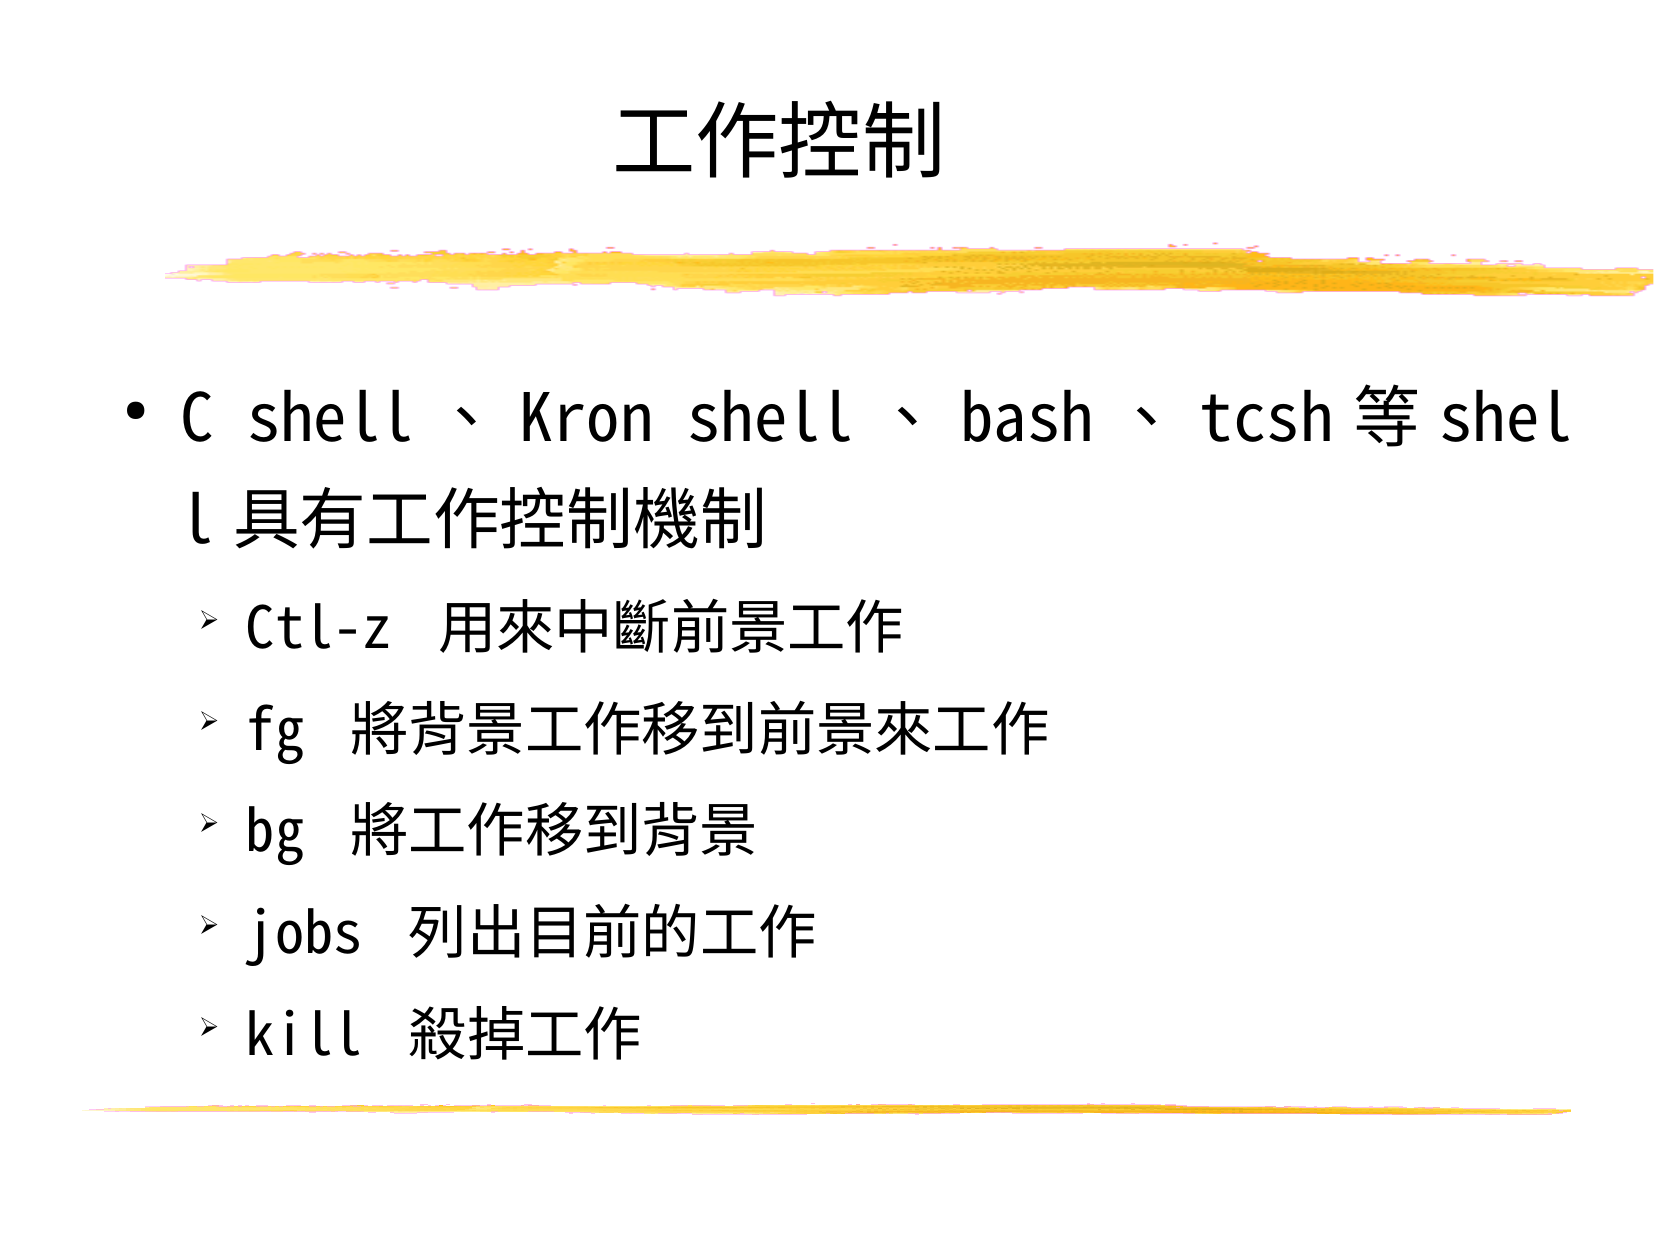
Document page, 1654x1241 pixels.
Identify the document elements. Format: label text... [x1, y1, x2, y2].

title 工作控制 [76, 28, 1482, 236]
list C shell、Kron shell、bash、tcsh等shell具有工作控制機制 Ctl-z 用來中斷前景工作 fg 將背景工作移到前景來工作 bg 將工作移到背景 jobs 列出目前的工作 kill 殺掉工作 [124, 358, 1576, 1103]
picture [82, 1102, 1571, 1117]
picture [165, 237, 1654, 308]
